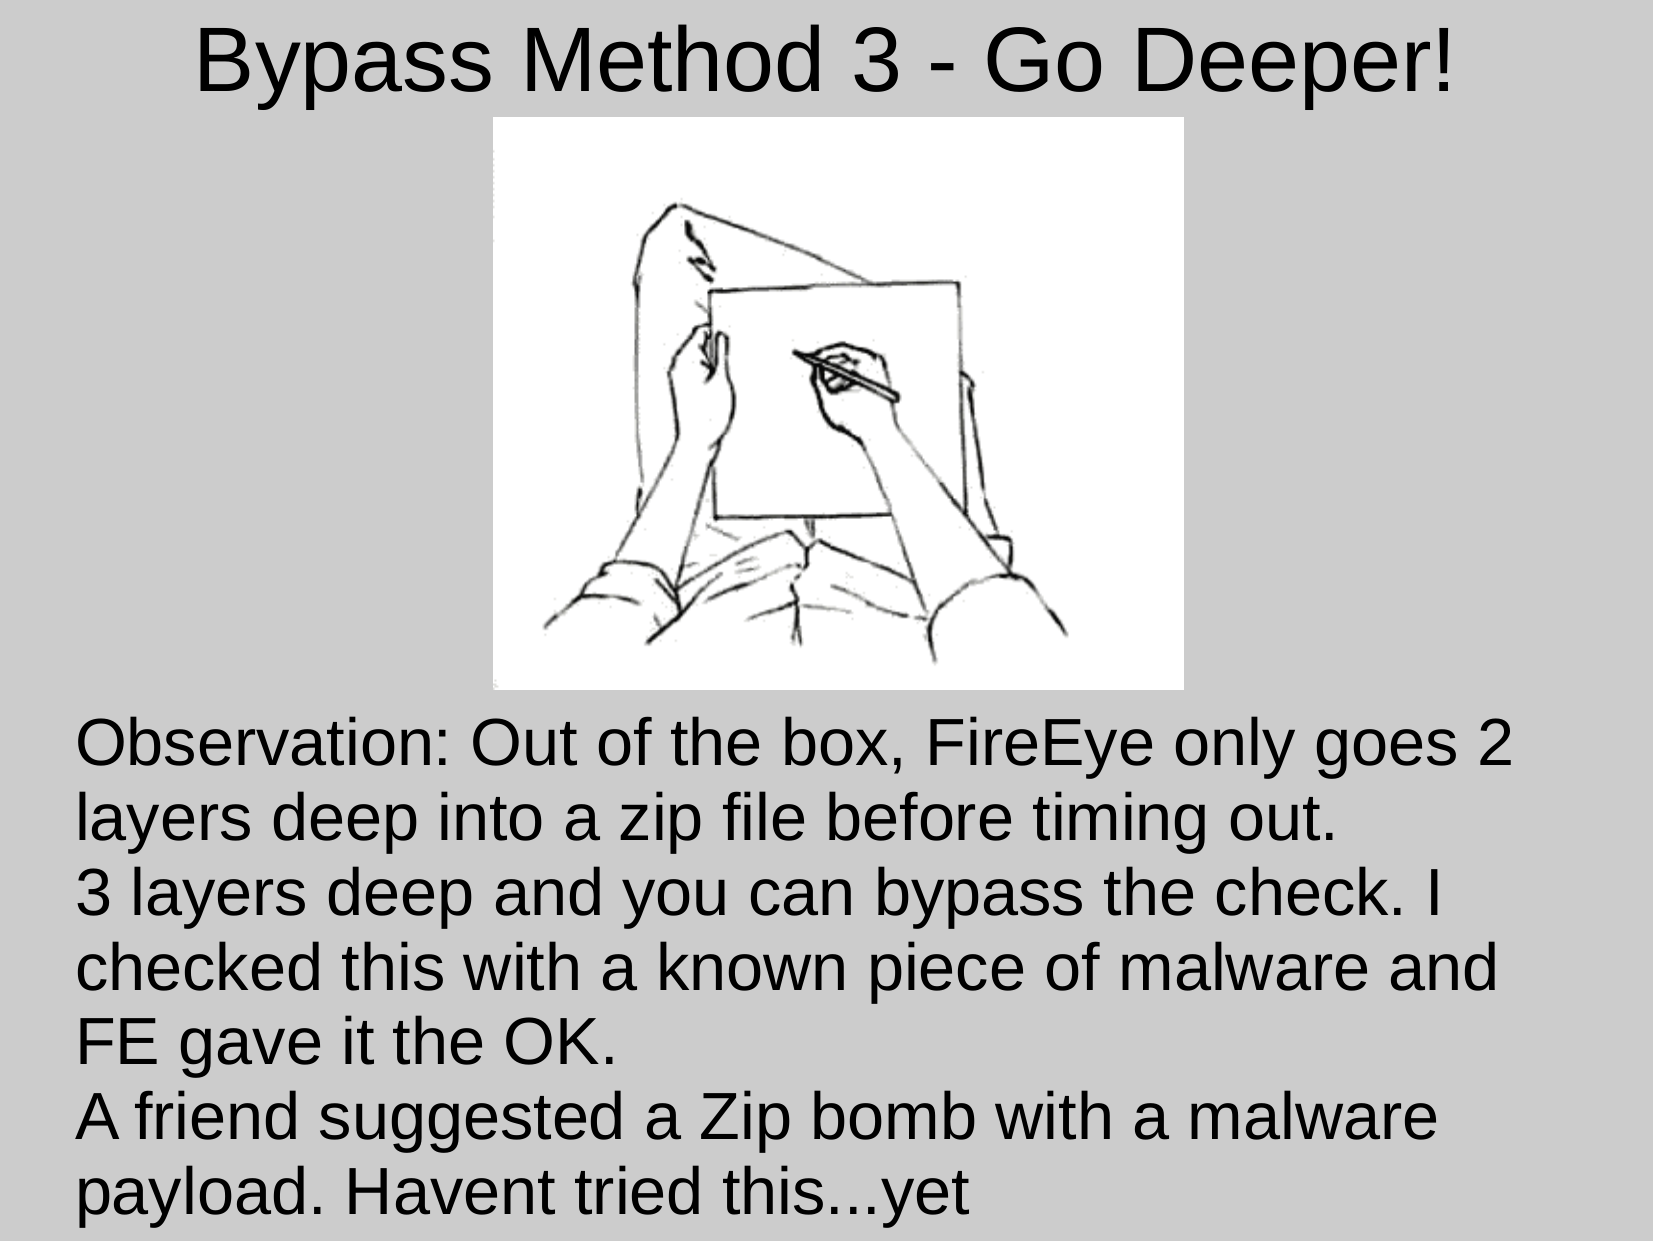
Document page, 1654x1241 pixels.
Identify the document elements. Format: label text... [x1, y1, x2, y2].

picture [493, 117, 1184, 691]
title Bypass Method 3 - Go Deeper! [82, 2, 1571, 118]
title Observation: Out of the box, FireEye only goes 2 layers deep into a zip file before timing out. 3 layers deep and you can bypass the check. I checked this with a known piece of malware and FE gave it the OK. A friend suggested a Zip bomb with a malware payload. Havent tried this...yet [75, 705, 1563, 1229]
